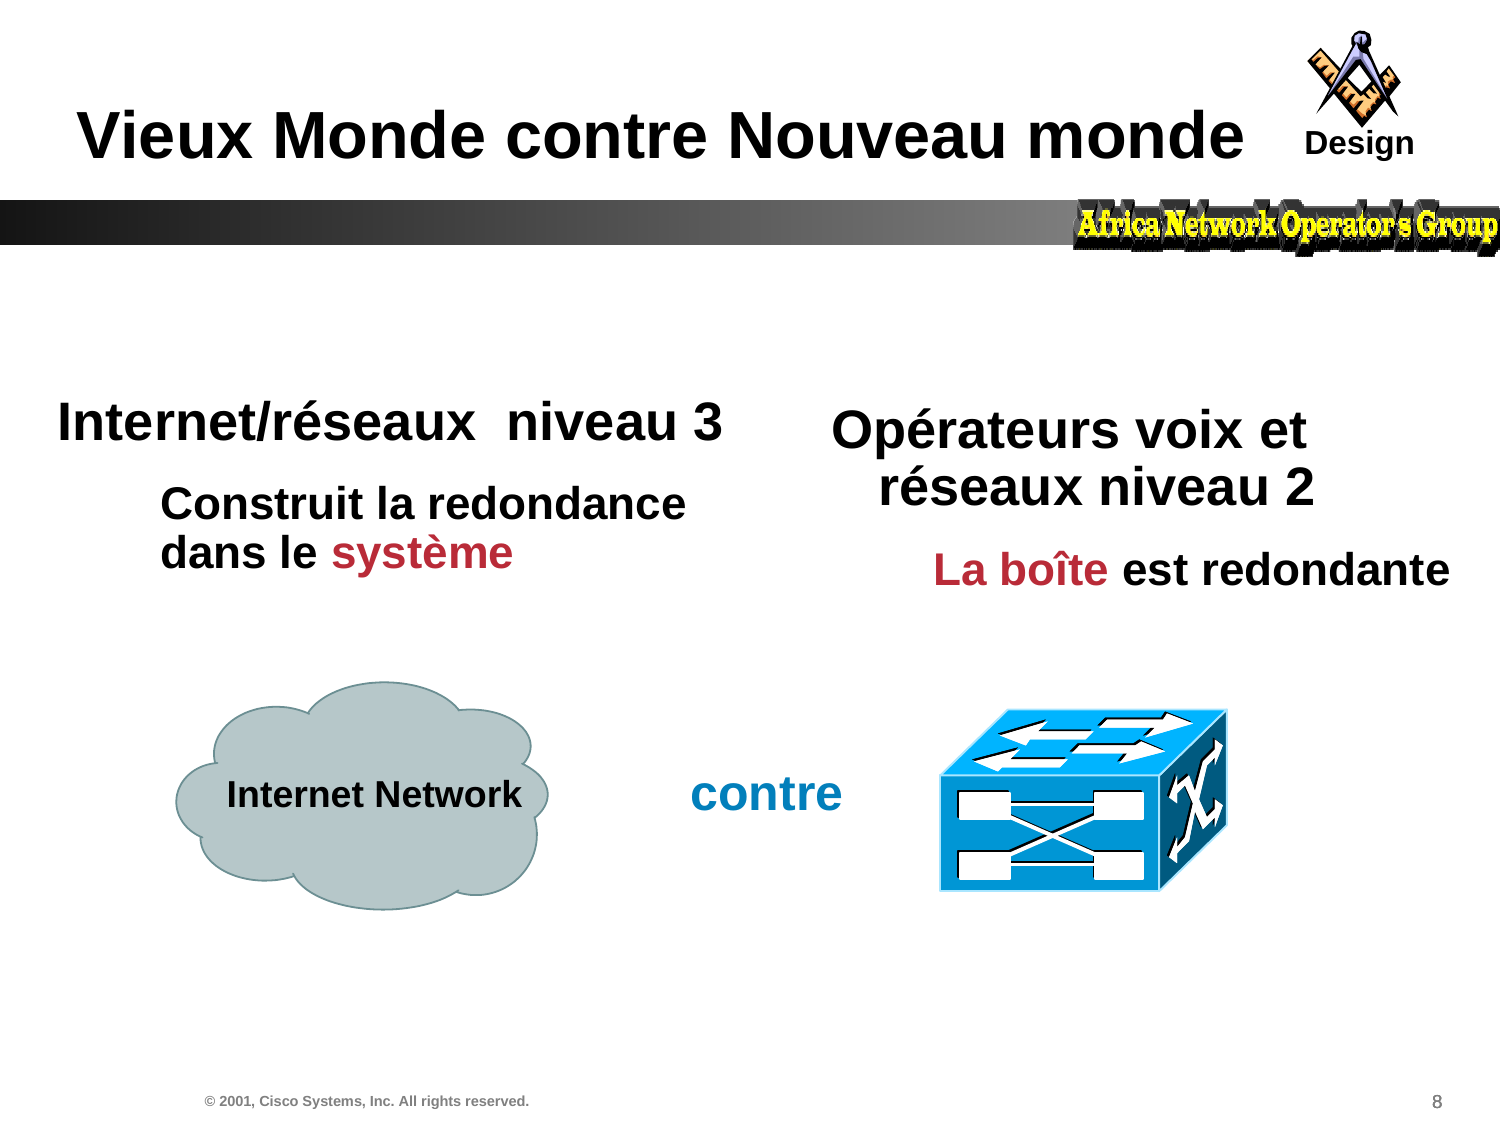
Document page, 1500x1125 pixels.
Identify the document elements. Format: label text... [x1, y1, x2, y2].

text_box contre [678, 762, 856, 828]
picture [174, 680, 550, 912]
picture [1307, 29, 1402, 118]
list Internet/réseaux niveau 3 Construit la redondance dans le système [44, 293, 802, 679]
text_box Internet Network [199, 767, 550, 824]
list Opérateurs voix et réseaux niveau 2 La boîte est redondante [782, 297, 1500, 700]
picture [938, 707, 1231, 896]
text_box Design [1292, 118, 1428, 168]
title Vieux Monde contre Nouveau monde [62, 41, 1314, 180]
picture [1070, 180, 1500, 275]
